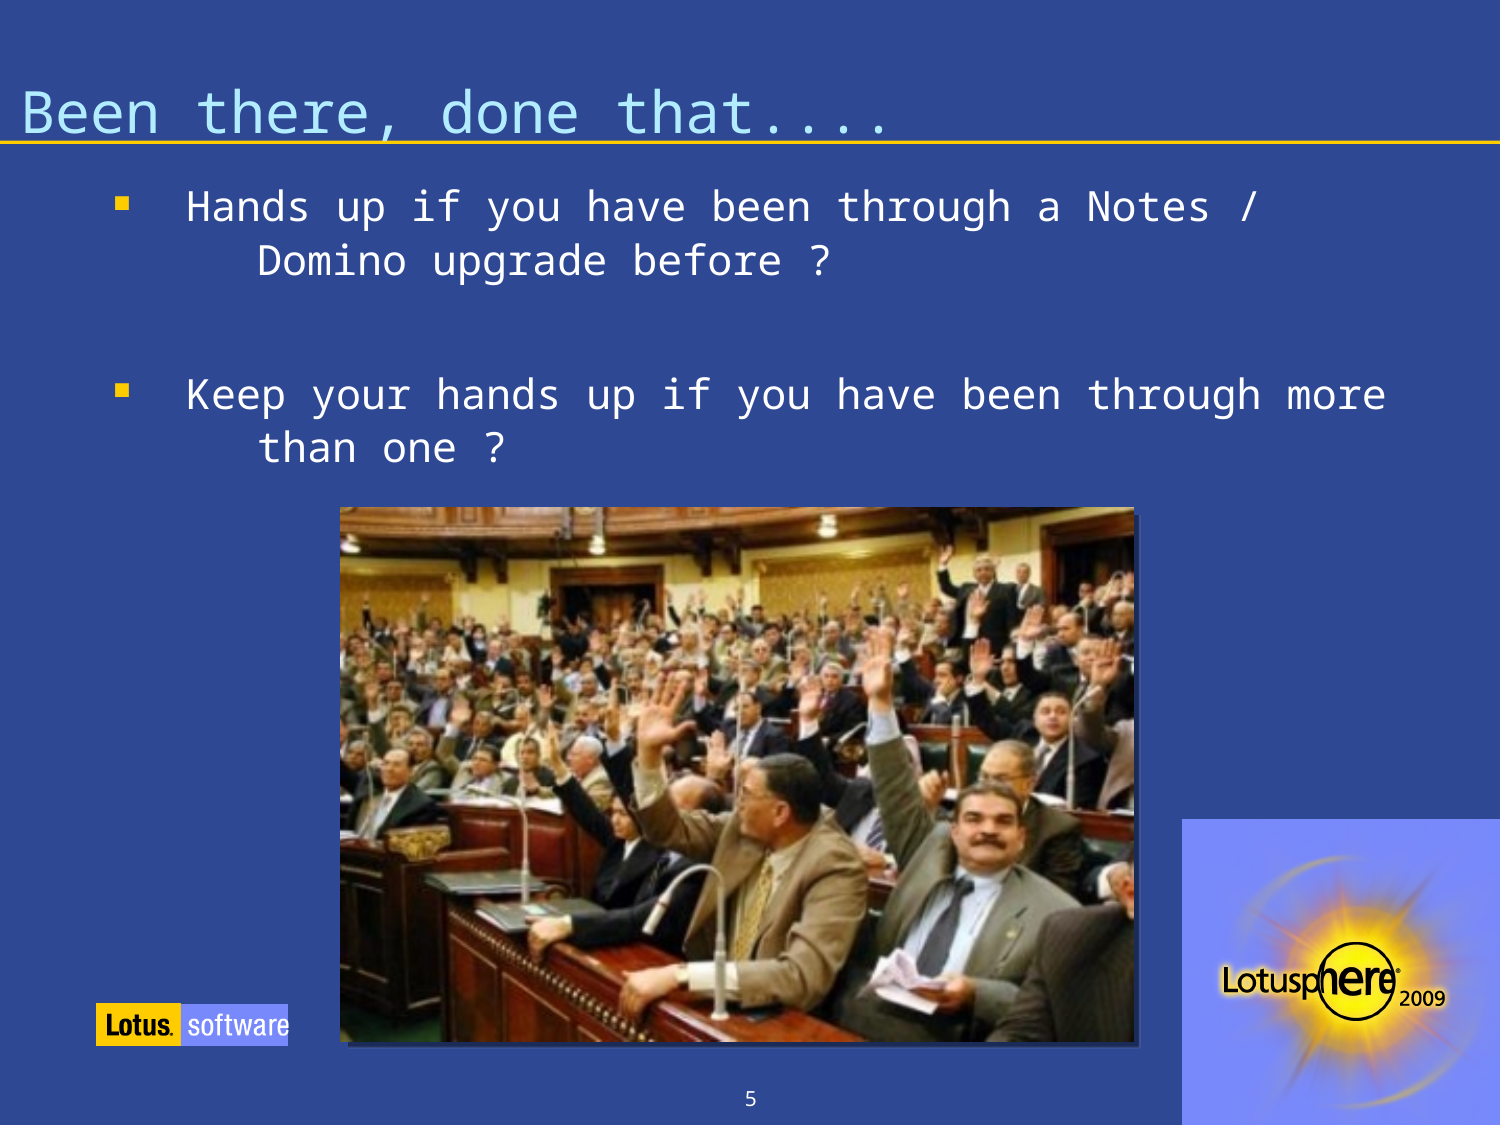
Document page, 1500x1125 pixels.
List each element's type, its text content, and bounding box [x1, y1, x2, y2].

picture [96, 1003, 289, 1046]
picture [340, 507, 1134, 1042]
title Been there, done that.... [5, 69, 1359, 167]
picture [1181, 818, 1500, 1125]
list Hands up if you have been through a Notes / Domino upgrade before ? Keep your hands up if you have been through more than one ? [100, 171, 1424, 827]
